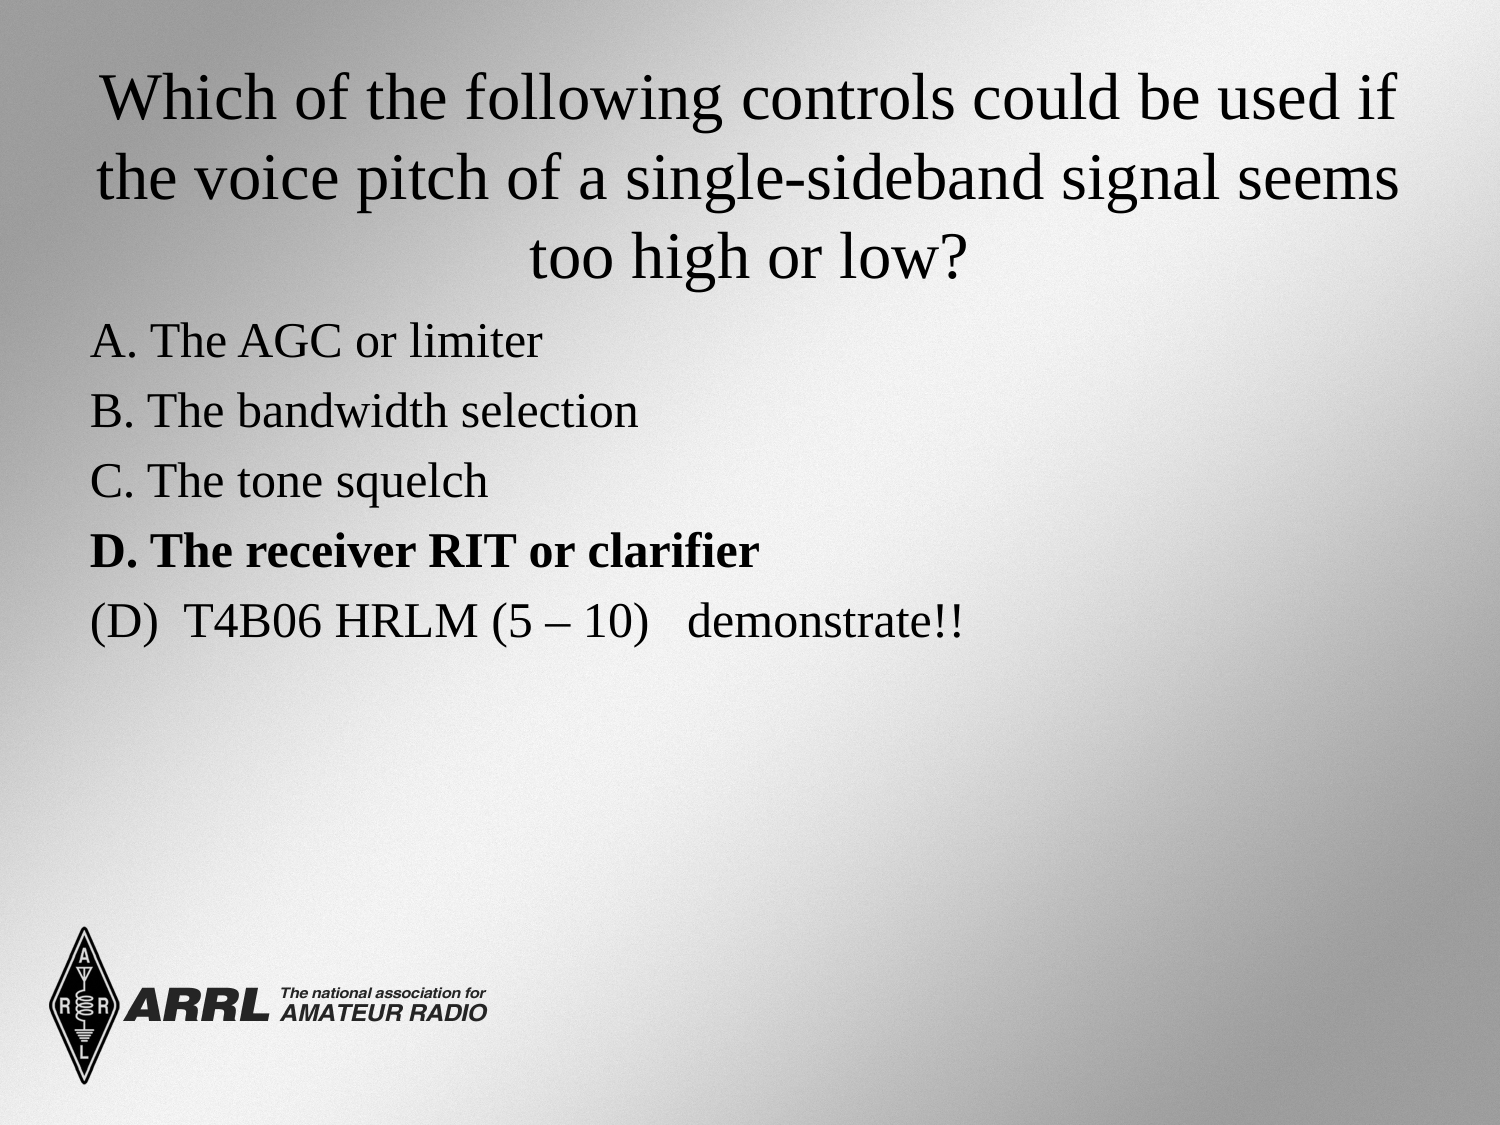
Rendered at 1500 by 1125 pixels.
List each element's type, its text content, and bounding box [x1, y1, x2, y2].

list A. The AGC or limiter B. The bandwidth selection C. The tone squelch D. The receiver RIT or clarifier (D) T4B06 HRLM (5 – 10) demonstrate!! [75, 299, 1425, 1005]
title Which of the following controls could be used if the voice pitch of a single-sideband signal seems too high or low? [75, 45, 1425, 233]
picture [0, 0, 1500, 1125]
